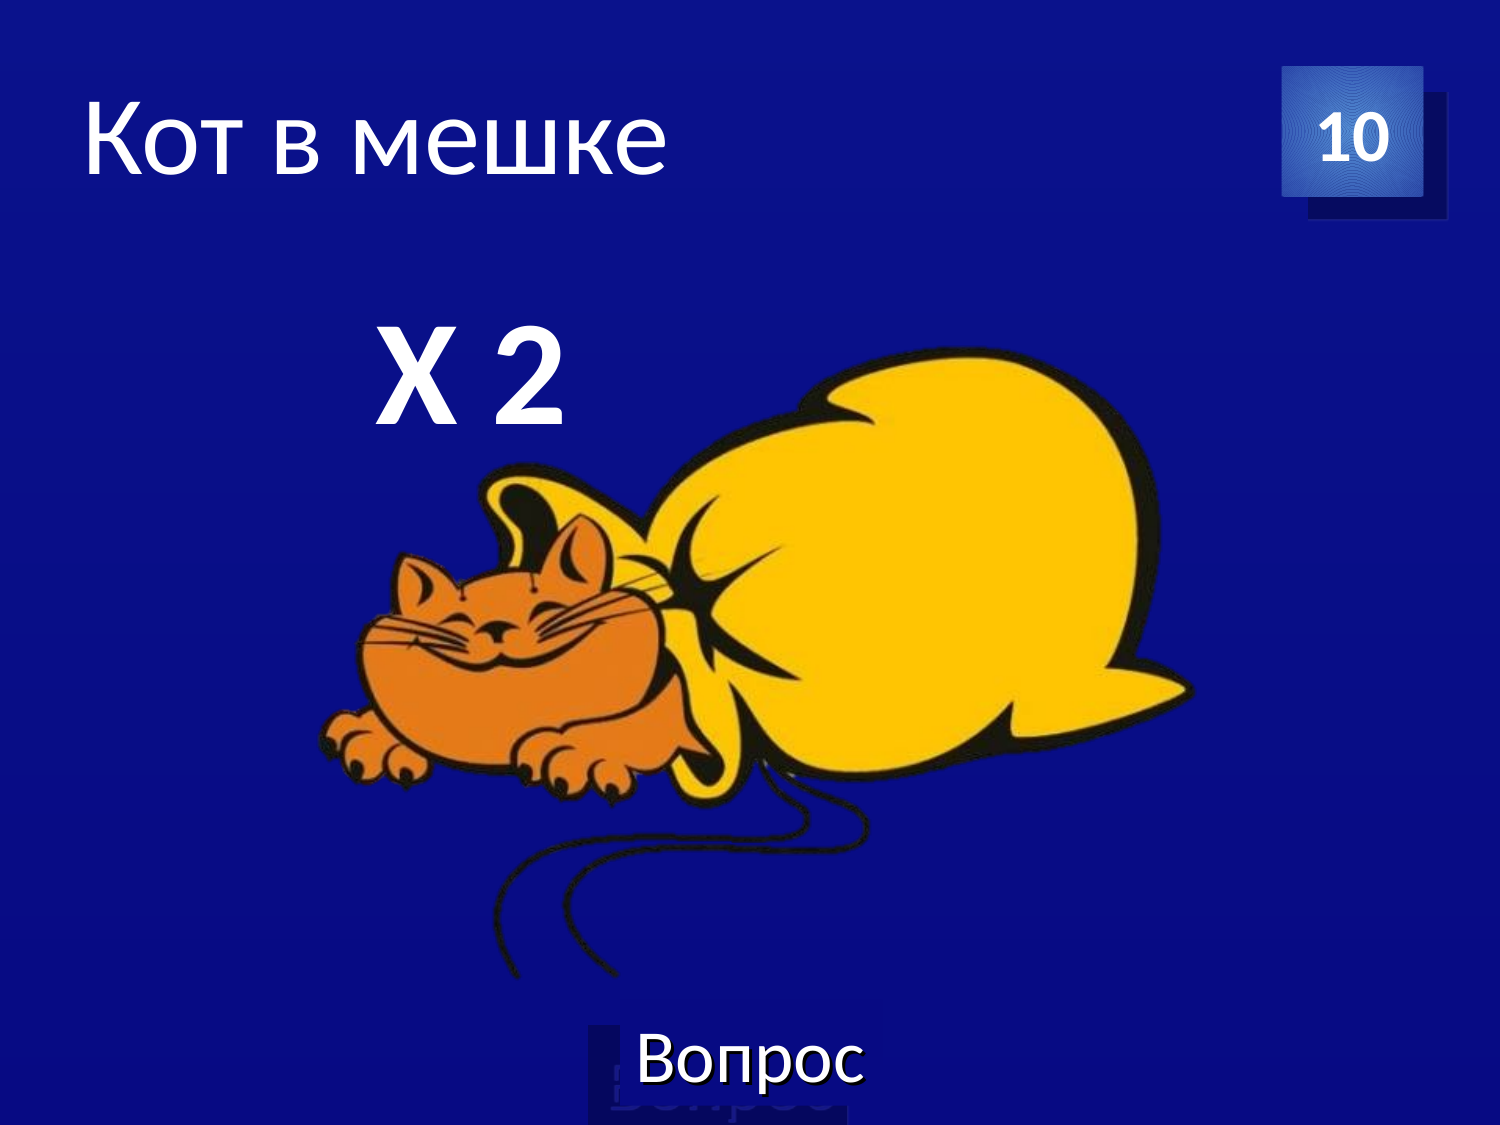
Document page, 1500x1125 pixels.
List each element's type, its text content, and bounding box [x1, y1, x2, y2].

text_box Х 2 [360, 267, 671, 465]
text_box 10 [1282, 66, 1423, 196]
